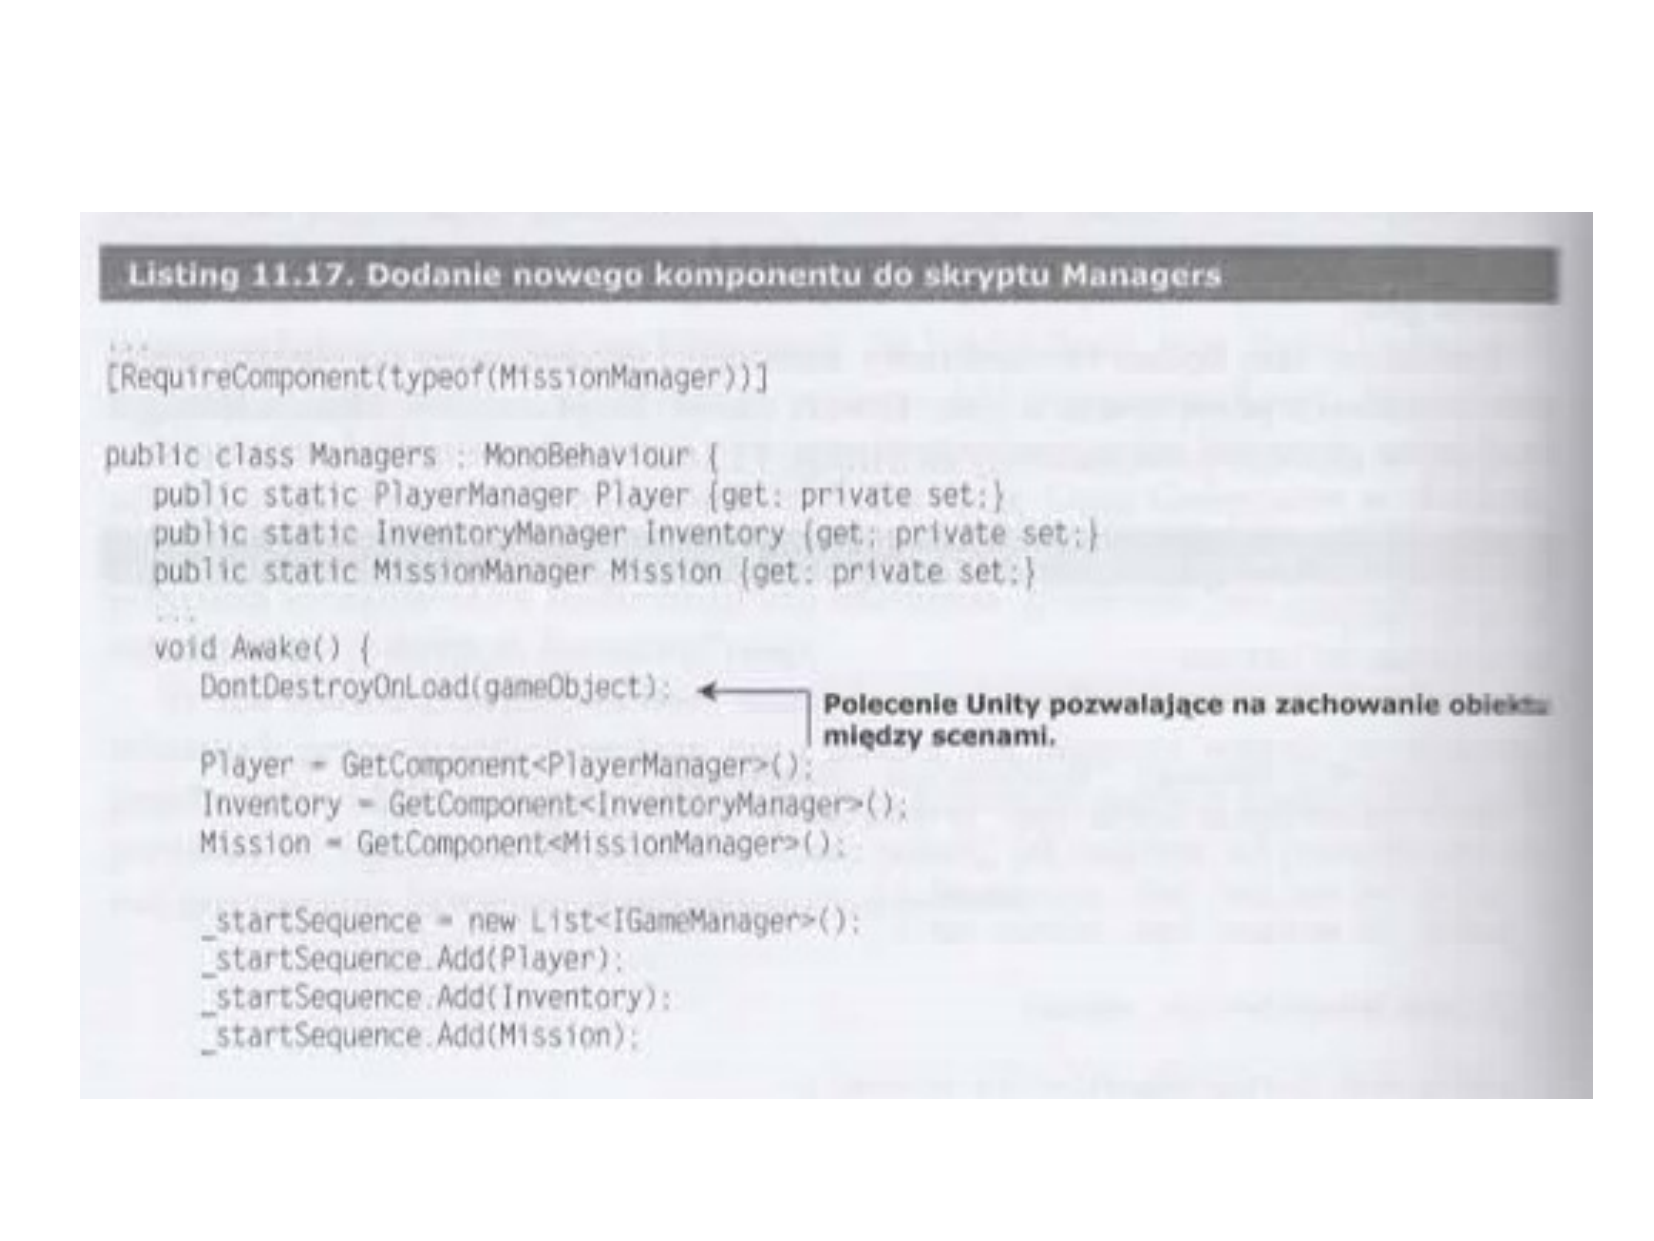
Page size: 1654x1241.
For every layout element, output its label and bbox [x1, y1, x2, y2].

picture [80, 212, 1593, 1099]
